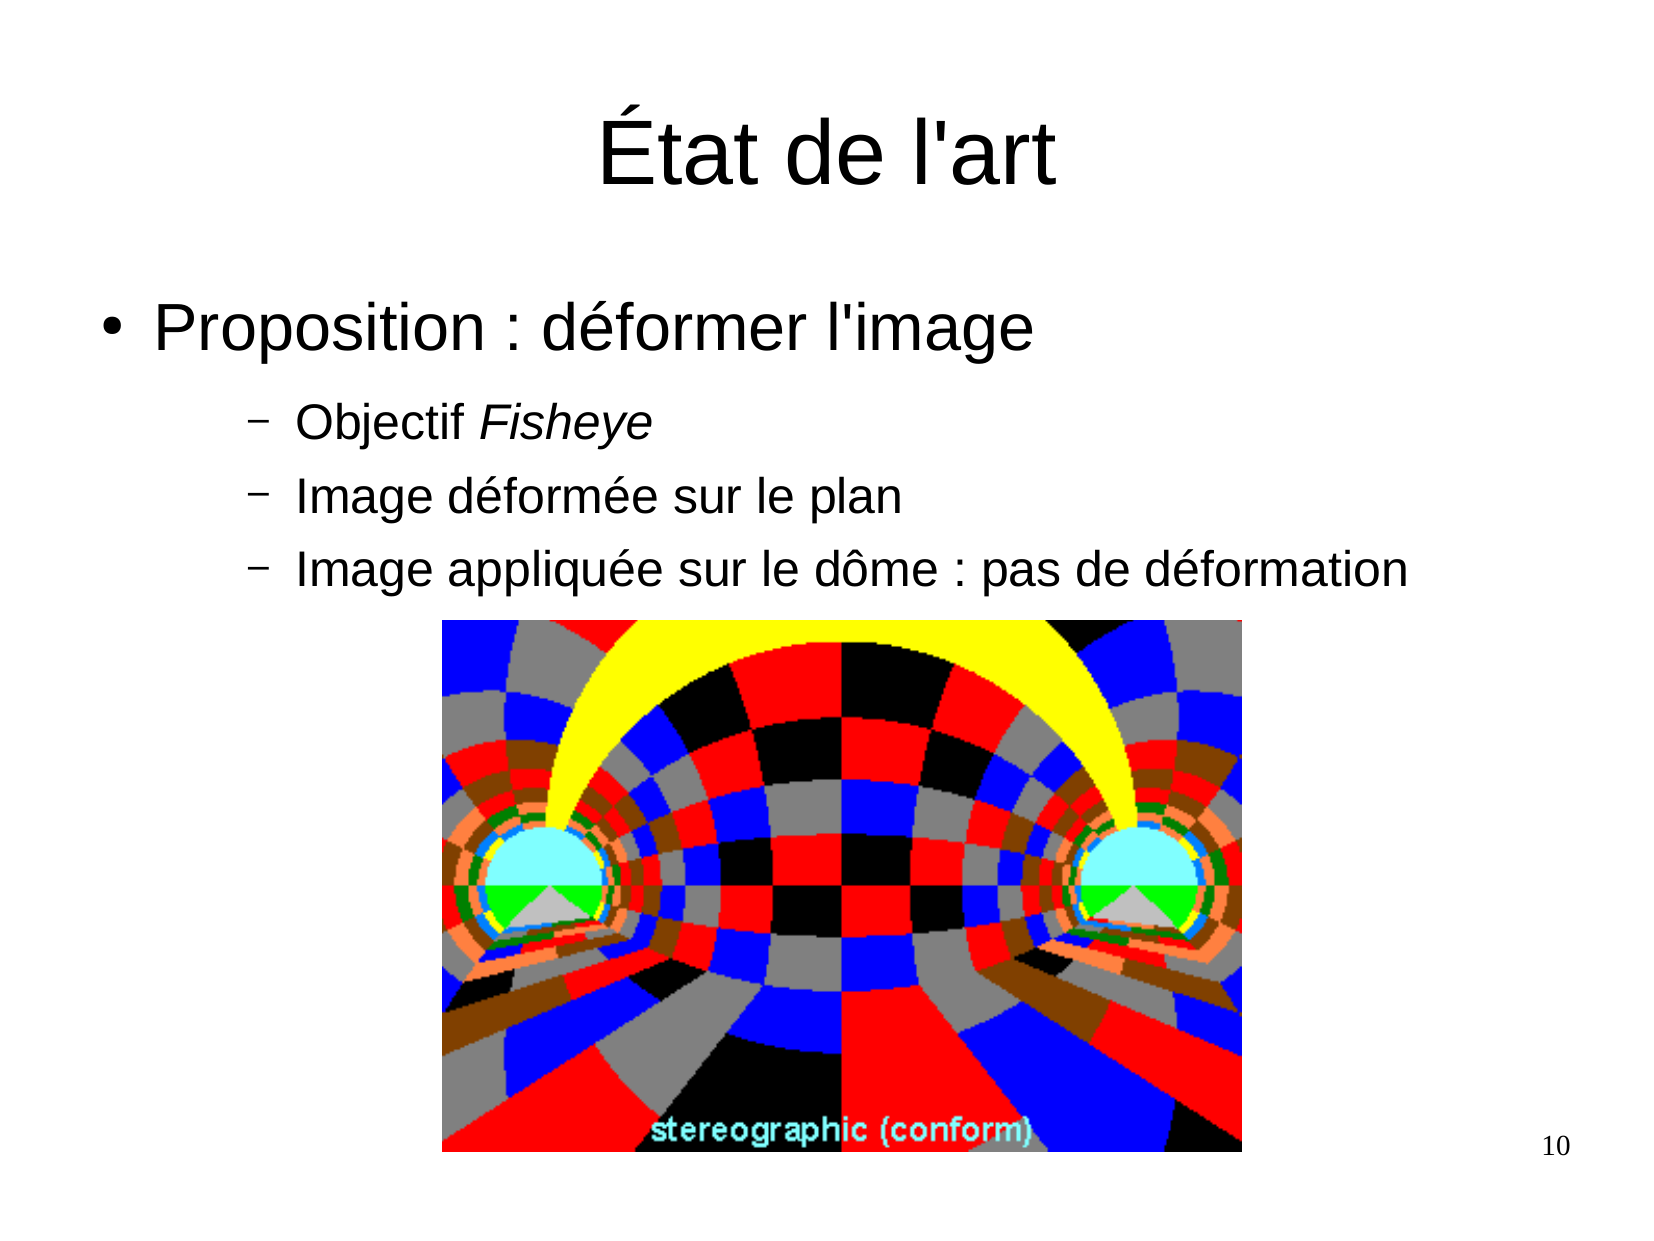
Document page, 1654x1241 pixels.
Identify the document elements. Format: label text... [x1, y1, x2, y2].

picture [442, 620, 1242, 1152]
list Proposition : déformer l'image Objectif Fisheye Image déformée sur le plan Image appliquée sur le dôme : pas de déformation [82, 290, 1571, 1094]
title État de l'art [82, 49, 1571, 257]
